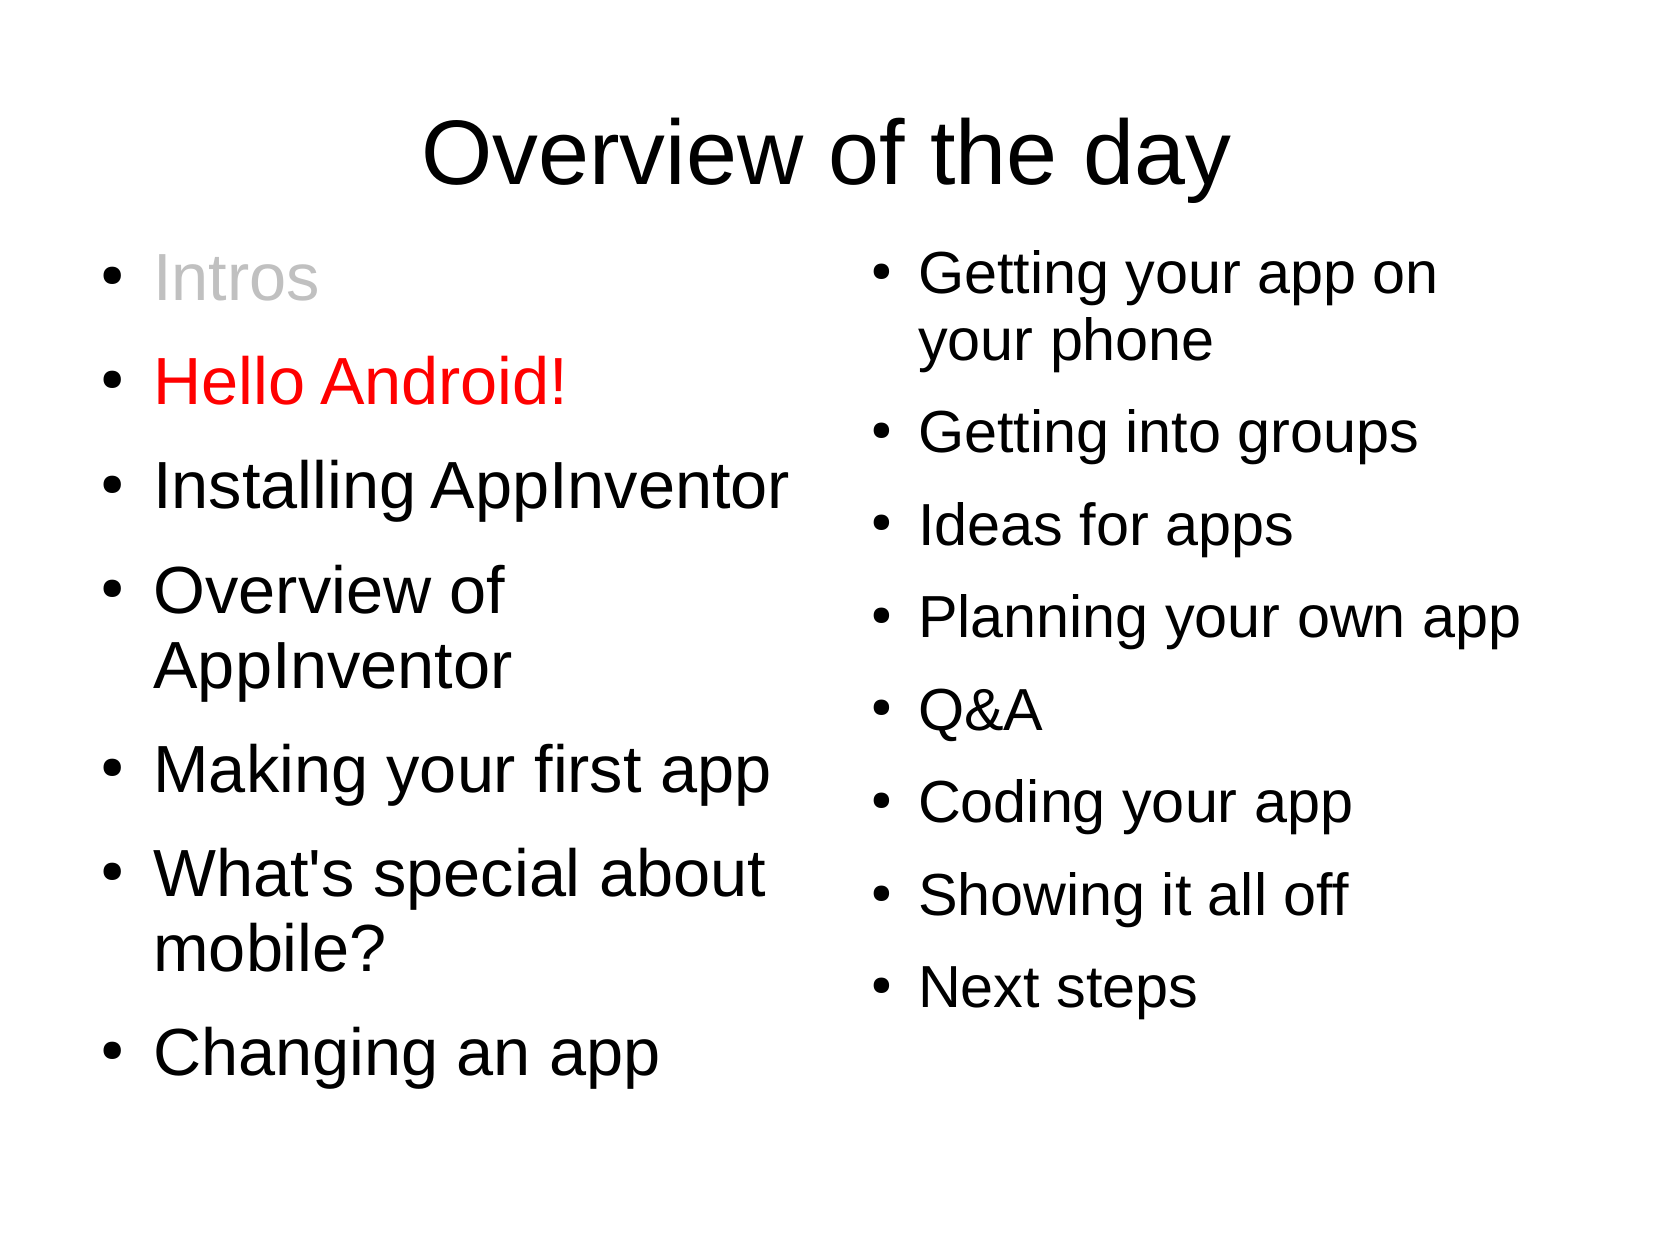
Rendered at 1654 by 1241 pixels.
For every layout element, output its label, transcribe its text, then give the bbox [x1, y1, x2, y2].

list Getting your app on your phone Getting into groups Ideas for apps Planning your own app Q&A Coding your app Showing it all off Next steps [855, 240, 1566, 1025]
list Intros Hello Android! Installing AppInventor Overview of AppInventor Making your first app What's special about mobile? Changing an app [82, 240, 793, 1126]
title Overview of the day [82, 49, 1571, 257]
